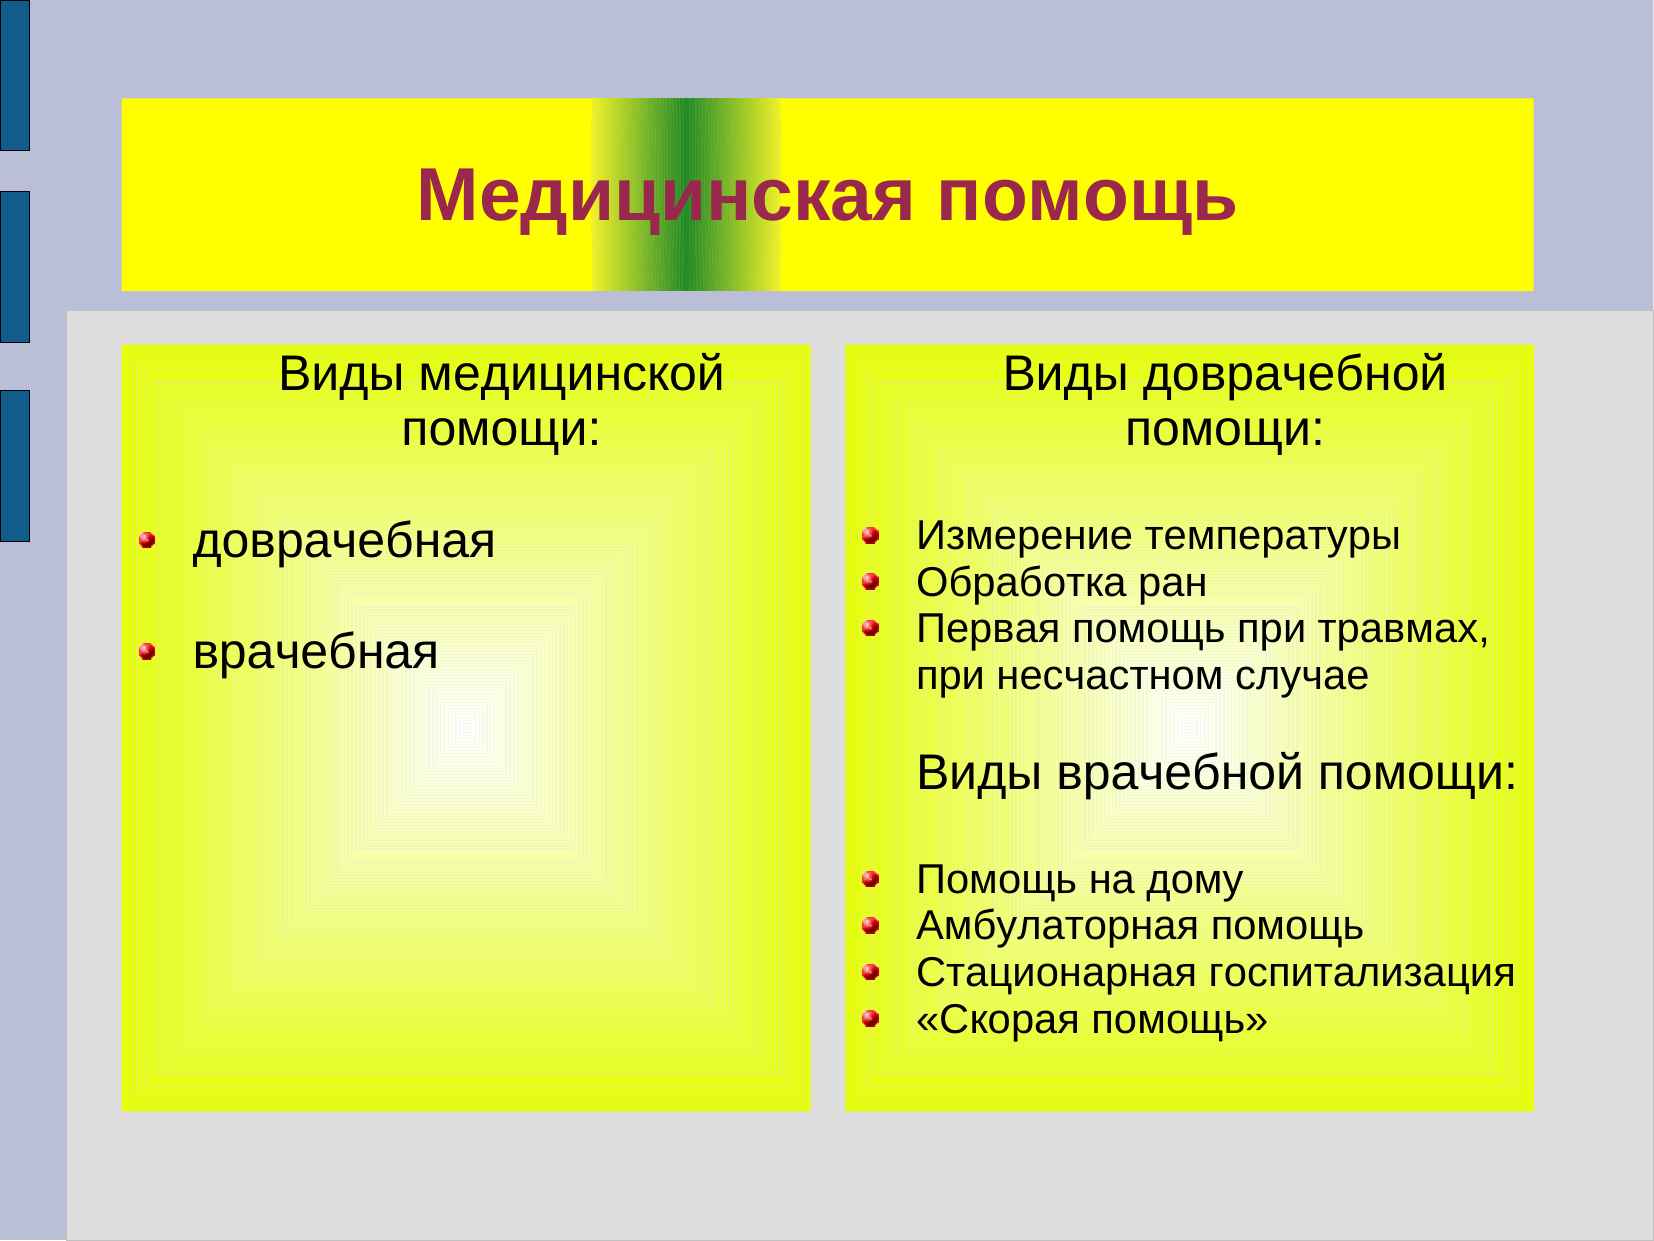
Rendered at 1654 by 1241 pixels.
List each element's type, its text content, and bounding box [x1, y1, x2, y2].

title Медицинская помощь [121, 98, 1534, 291]
list Виды доврачебной помощи: Измерение температуры Обработка ран Первая помощь при травмах, при несчастном случае Виды врачебной помощи: Помощь на дому Амбулаторная помощь Стационарная госпитализация «Скорая помощь» [845, 344, 1535, 1112]
list Виды медицинской помощи: доврачебная врачебная [121, 344, 811, 1112]
